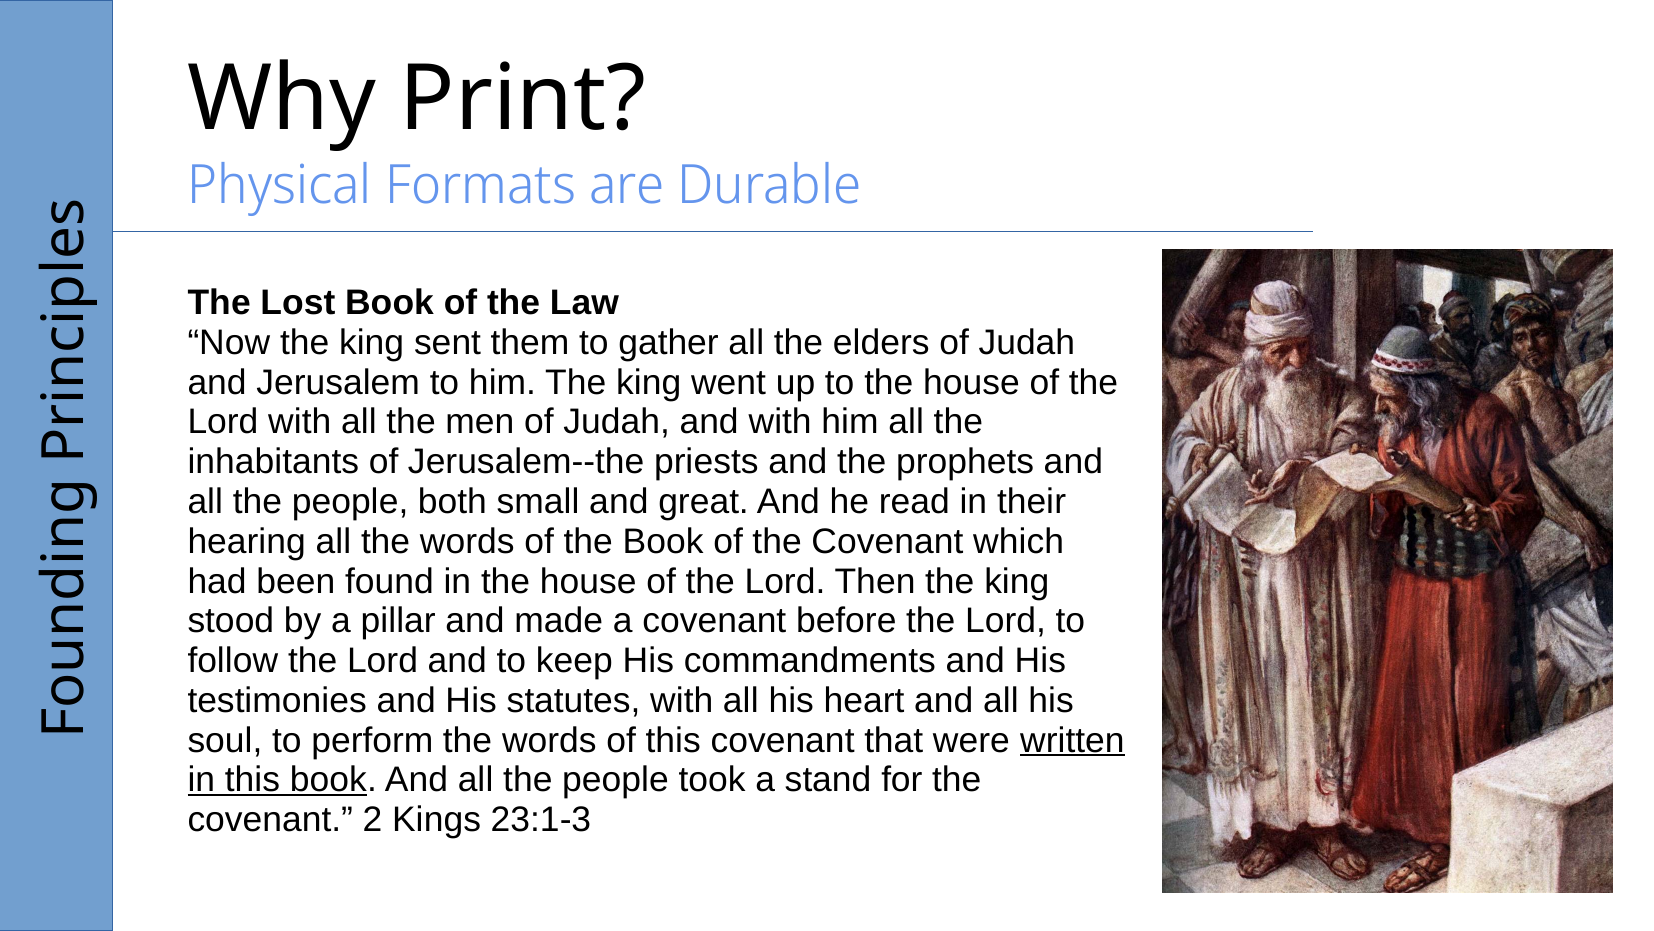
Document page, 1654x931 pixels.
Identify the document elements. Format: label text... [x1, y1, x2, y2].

subtitle The Lost Book of the Law “Now the king sent them to gather all the elders of Judah and Jerusalem to him. The king went up to the house of the Lord with all the men of Judah, and with him all the inhabitants of Jerusalem--the priests and the prophets and all the people, both small and great. And he read in their hearing all the words of the Book of the Covenant which had been found in the house of the Lord. Then the king stood by a pillar and made a covenant before the Lord, to follow the Lord and to keep His commandments and His testimonies and His statutes, with all his heart and all his soul, to perform the words of this covenant that were written in this book. And all the people took a stand for the covenant.” 2 Kings 23:1-3 [187, 282, 1126, 919]
title Physical Formats are Durable [187, 125, 1571, 239]
title Why Print? [187, 33, 1571, 125]
text_box Founding Principles [13, 37, 105, 901]
text_box [0, 0, 113, 931]
picture [1162, 249, 1613, 893]
